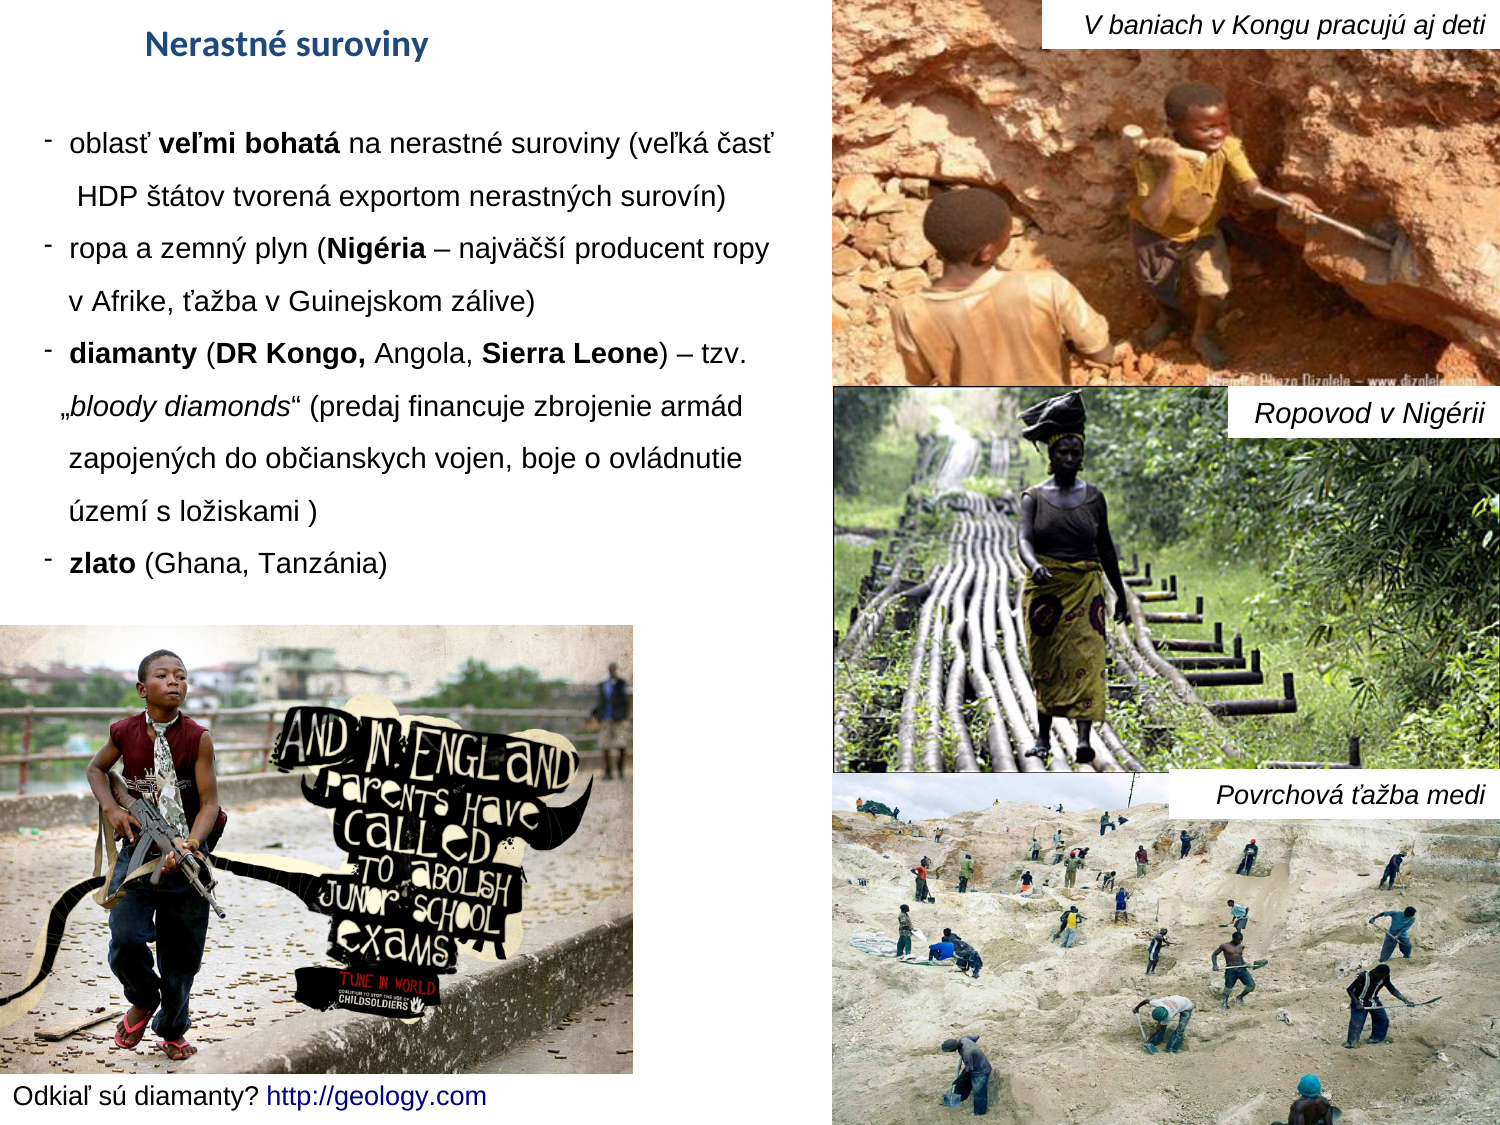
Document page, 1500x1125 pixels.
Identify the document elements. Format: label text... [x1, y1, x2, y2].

text_box V baniach v Kongu pracujú aj deti [1042, 0, 1500, 48]
text_box oblasť veľmi bohatá na nerastné suroviny (veľká časť HDP štátov tvorená exportom nerastných surovín) ropa a zemný plyn (Nigéria – najväčší producent ropy v Afrike, ťažba v Guinejskom zálive) diamanty (DR Kongo, Angola, Sierra Leone) – tzv. „bloody diamonds“ (predaj financuje zbrojenie armád zapojených do občianskych vojen, boje o ovládnutie území s ložiskami ) zlato (Ghana, Tanzánia) [29, 99, 816, 588]
text_box Ropovod v Nigérii [1228, 386, 1500, 438]
picture [0, 625, 633, 1074]
picture [832, 0, 1500, 1125]
text_box Nerastné suroviny [0, 11, 727, 73]
text_box Odkiaľ sú diamanty? http://geology.com [0, 1071, 520, 1125]
text_box Povrchová ťažba medi [1169, 769, 1500, 818]
